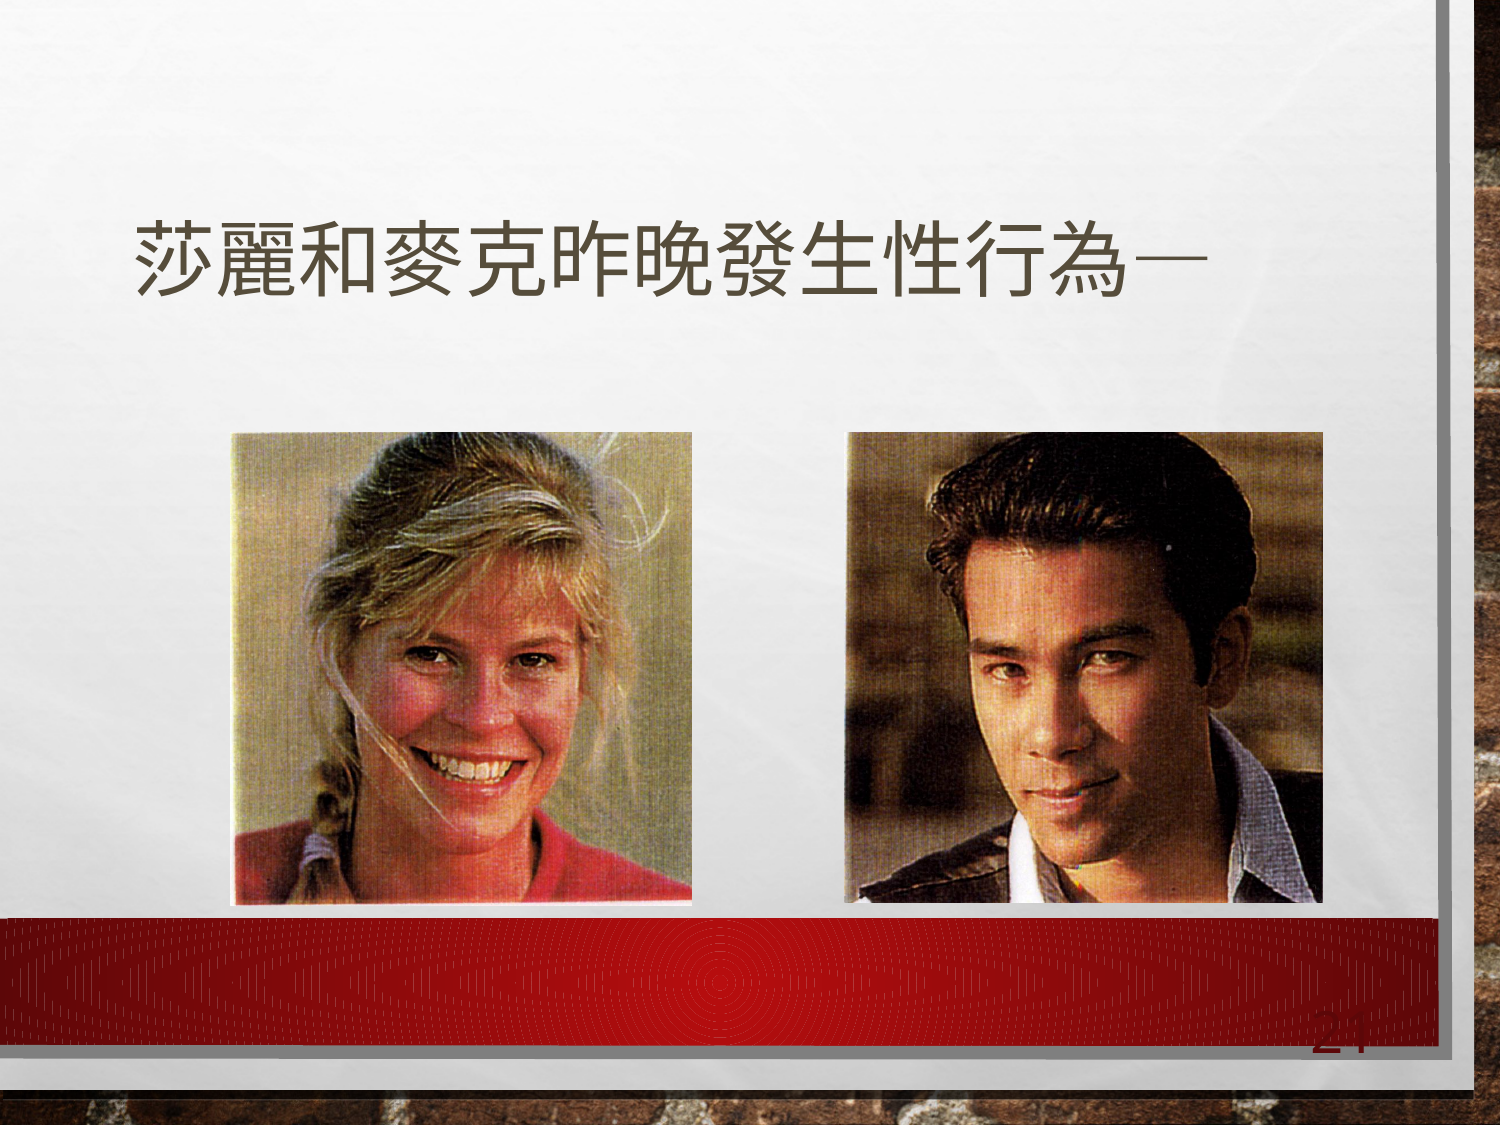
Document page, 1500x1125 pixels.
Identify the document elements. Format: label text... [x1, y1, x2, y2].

text_box 莎麗和麥克昨晚發生性行為— [117, 199, 1453, 316]
text_box 21 [1187, 987, 1500, 1063]
picture [844, 432, 1323, 903]
picture [230, 432, 692, 907]
